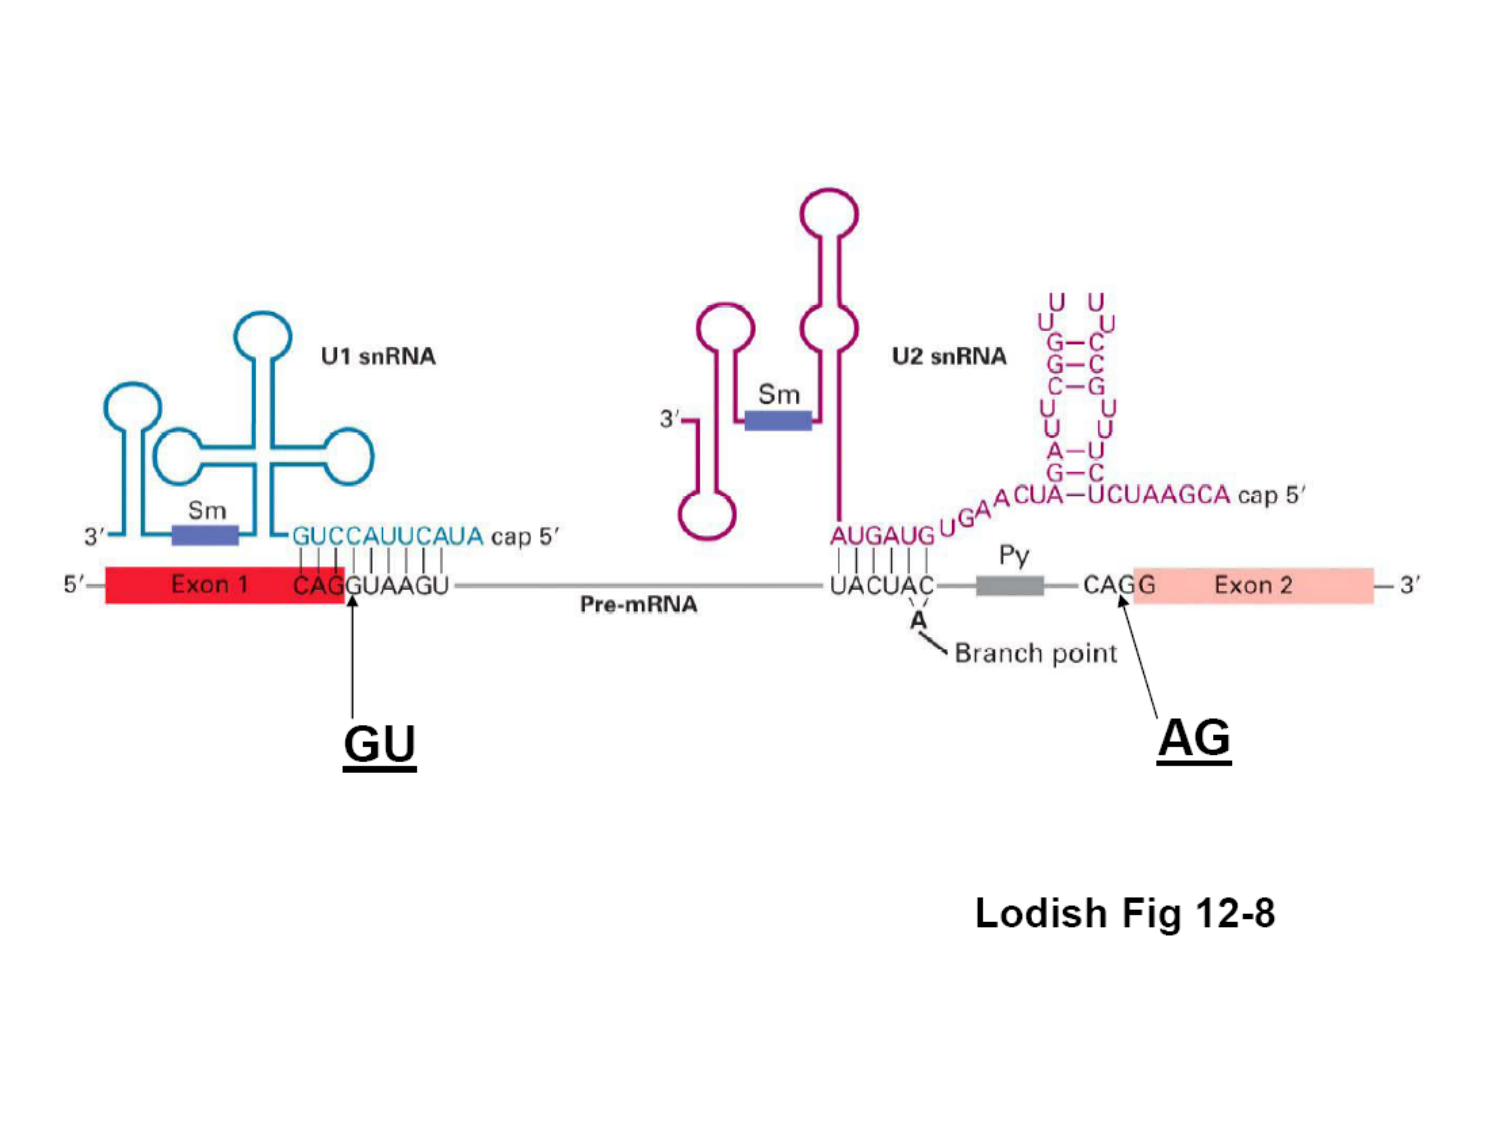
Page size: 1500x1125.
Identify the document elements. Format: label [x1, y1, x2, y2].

picture [53, 148, 1430, 941]
